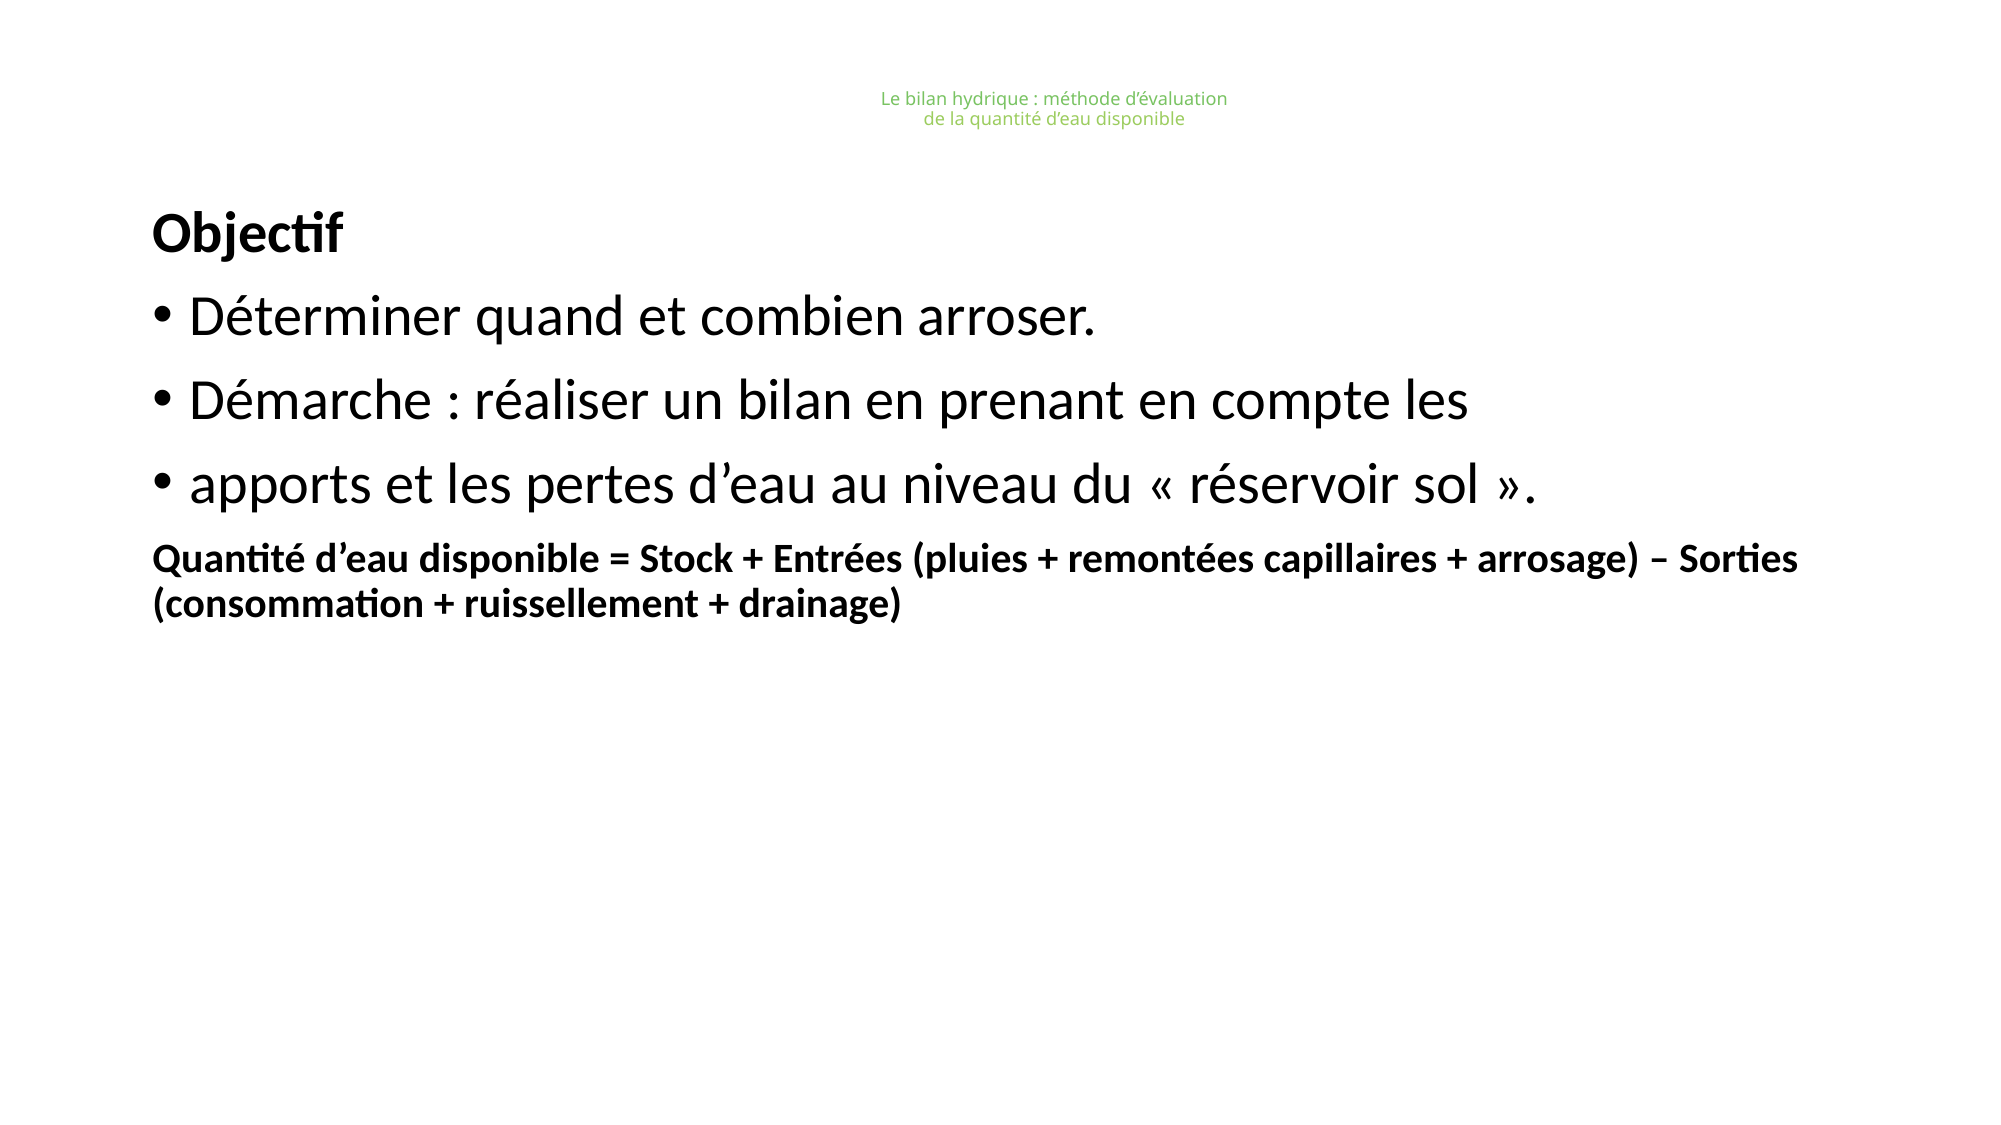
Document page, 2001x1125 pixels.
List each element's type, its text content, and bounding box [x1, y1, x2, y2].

title Le bilan hydrique : méthode d’évaluation de la quantité d’eau disponible [192, 82, 1918, 137]
list Objectif Déterminer quand et combien arroser. Démarche : réaliser un bilan en prenant en compte les apports et les pertes d’eau au niveau du « réservoir sol ». Quantité d’eau disponible = Stock + Entrées (pluies + remontées capillaires + arrosage) – Sorties (consommation + ruissellement + drainage) [137, 194, 1863, 1014]
